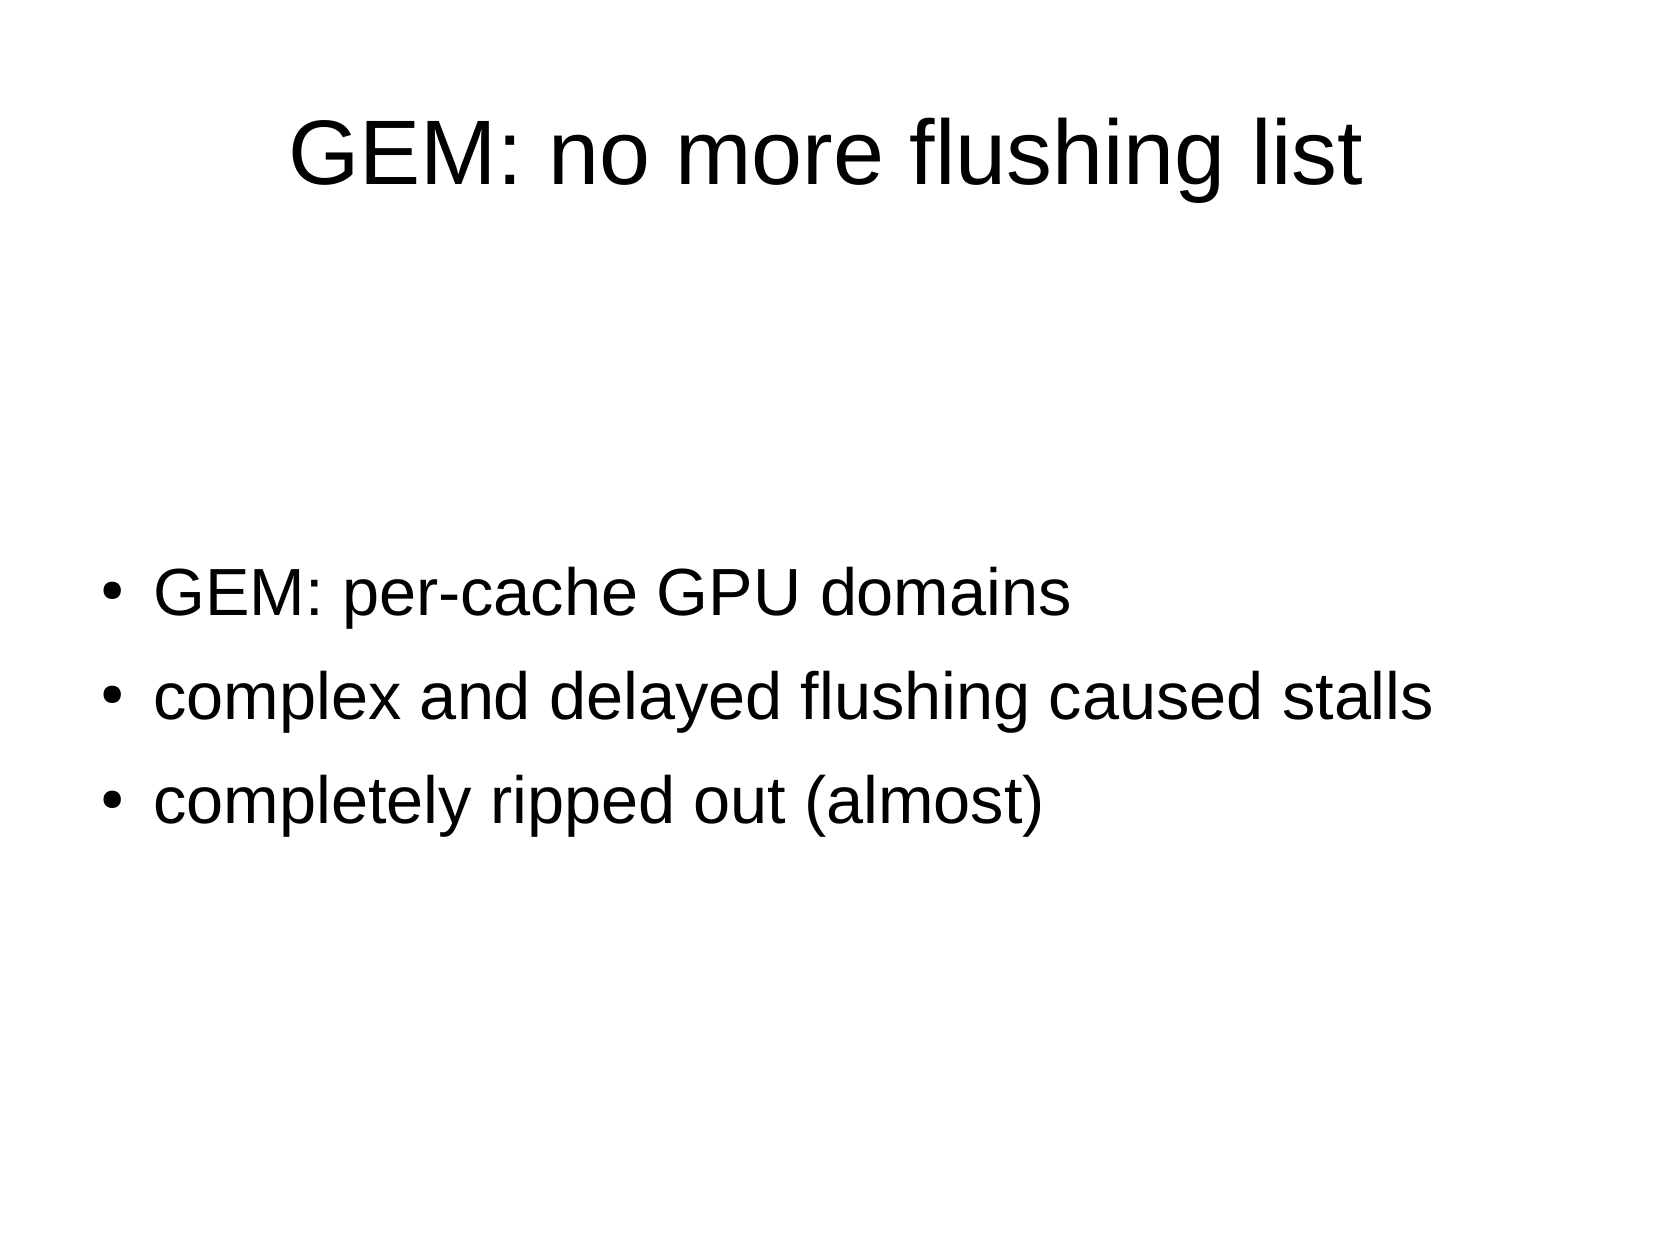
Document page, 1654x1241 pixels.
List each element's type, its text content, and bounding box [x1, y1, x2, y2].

list GEM: per-cache GPU domains complex and delayed flushing caused stalls completely ripped out (almost) [82, 555, 1571, 1109]
title GEM: no more flushing list [82, 49, 1571, 257]
